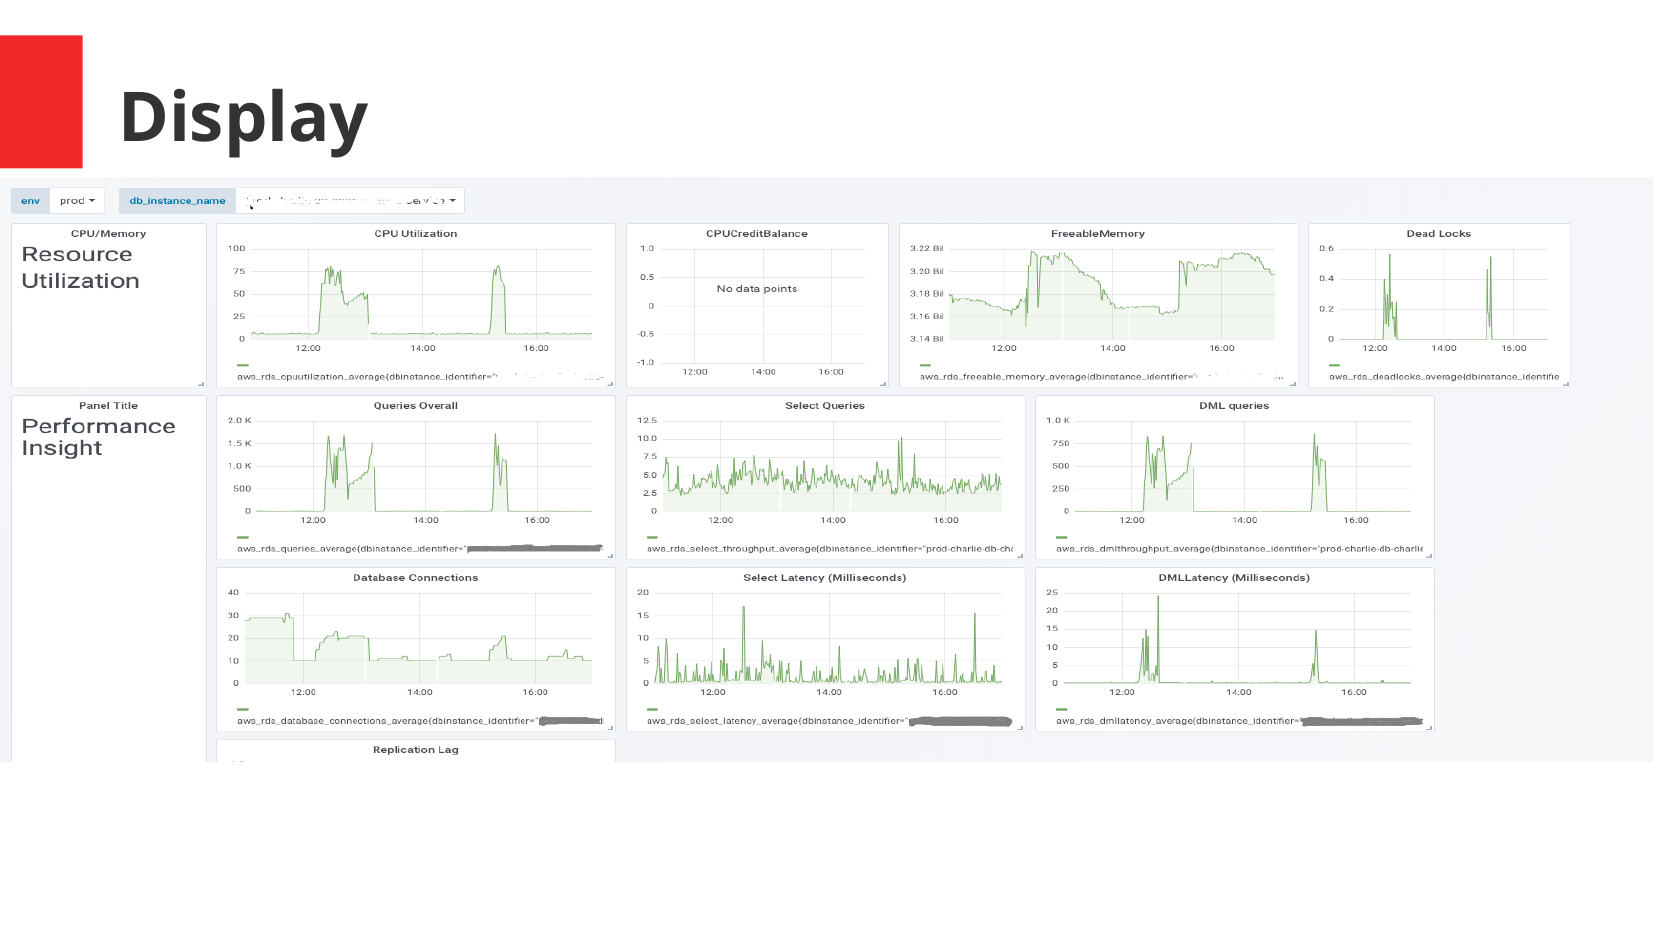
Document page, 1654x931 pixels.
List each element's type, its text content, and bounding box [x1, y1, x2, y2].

picture [0, 177, 1654, 762]
title Display [118, 37, 1571, 177]
